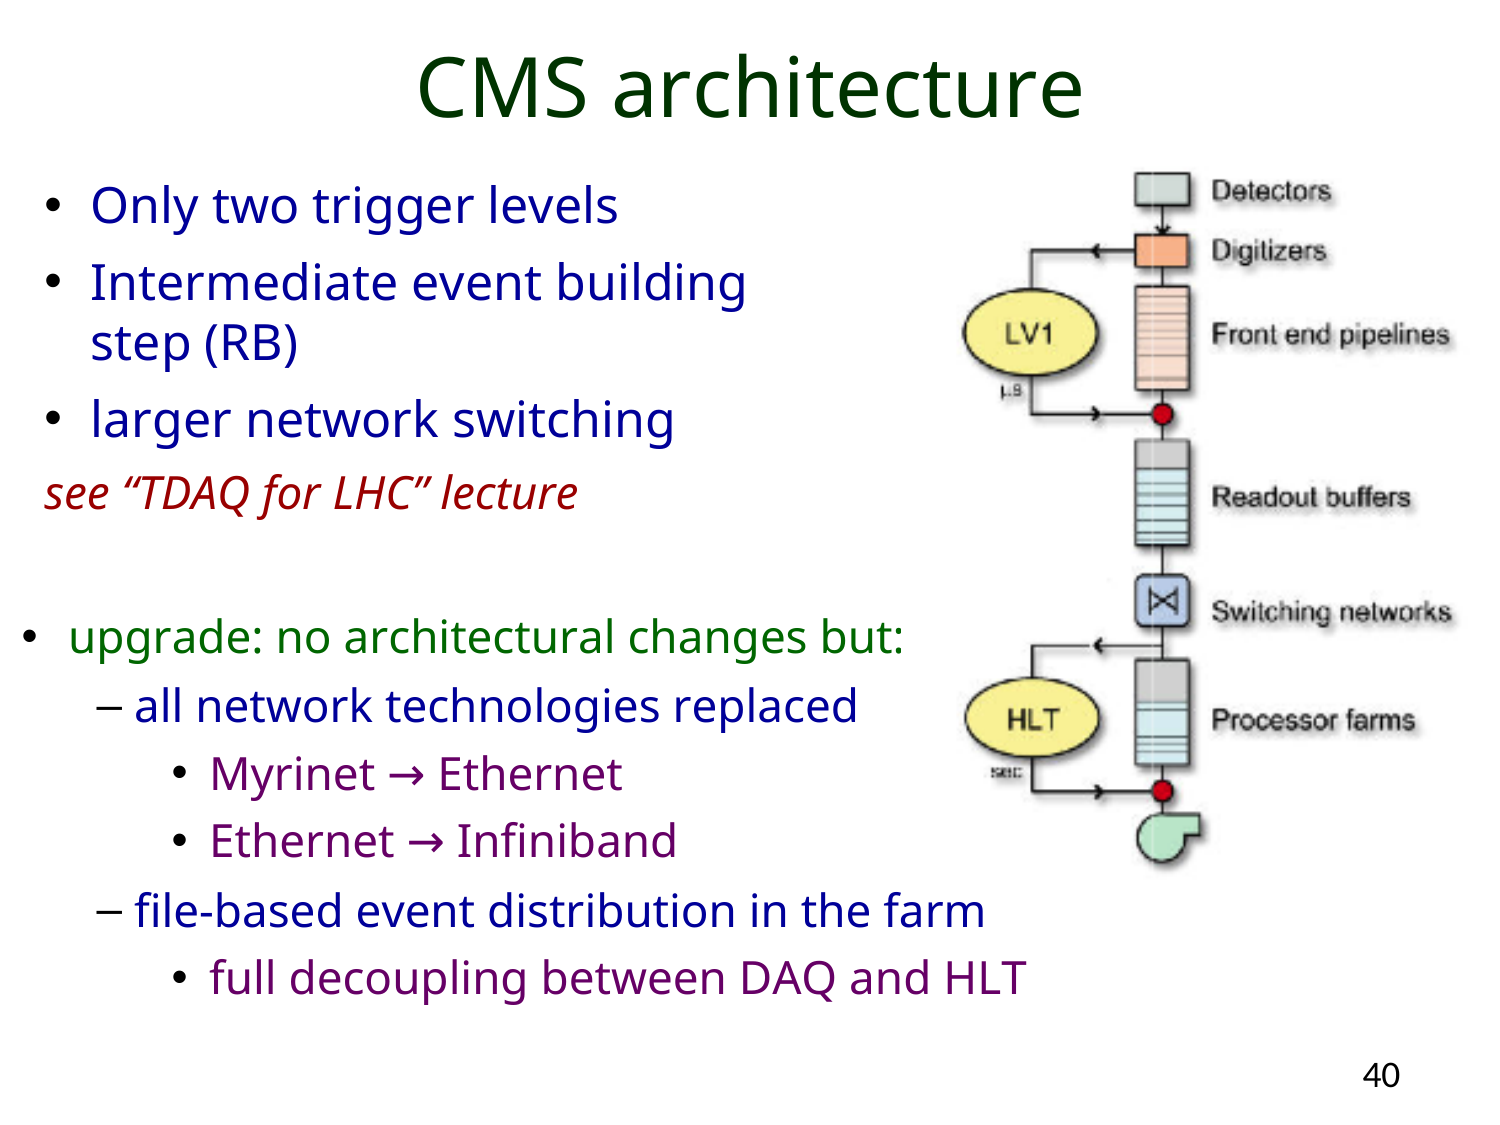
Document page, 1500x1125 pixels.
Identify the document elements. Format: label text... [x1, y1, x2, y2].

list Only two trigger levels Intermediate event building step (RB) larger network switching see “TDAQ for LHC” lecture [29, 166, 868, 555]
picture [901, 136, 1472, 884]
title CMS architecture [6, 0, 1495, 169]
list upgrade: no architectural changes but: all network technologies replaced Myrinet → Ethernet Ethernet → Infiniband file-based event distribution in the farm full decoupling between DAQ and HLT [6, 600, 1093, 1036]
